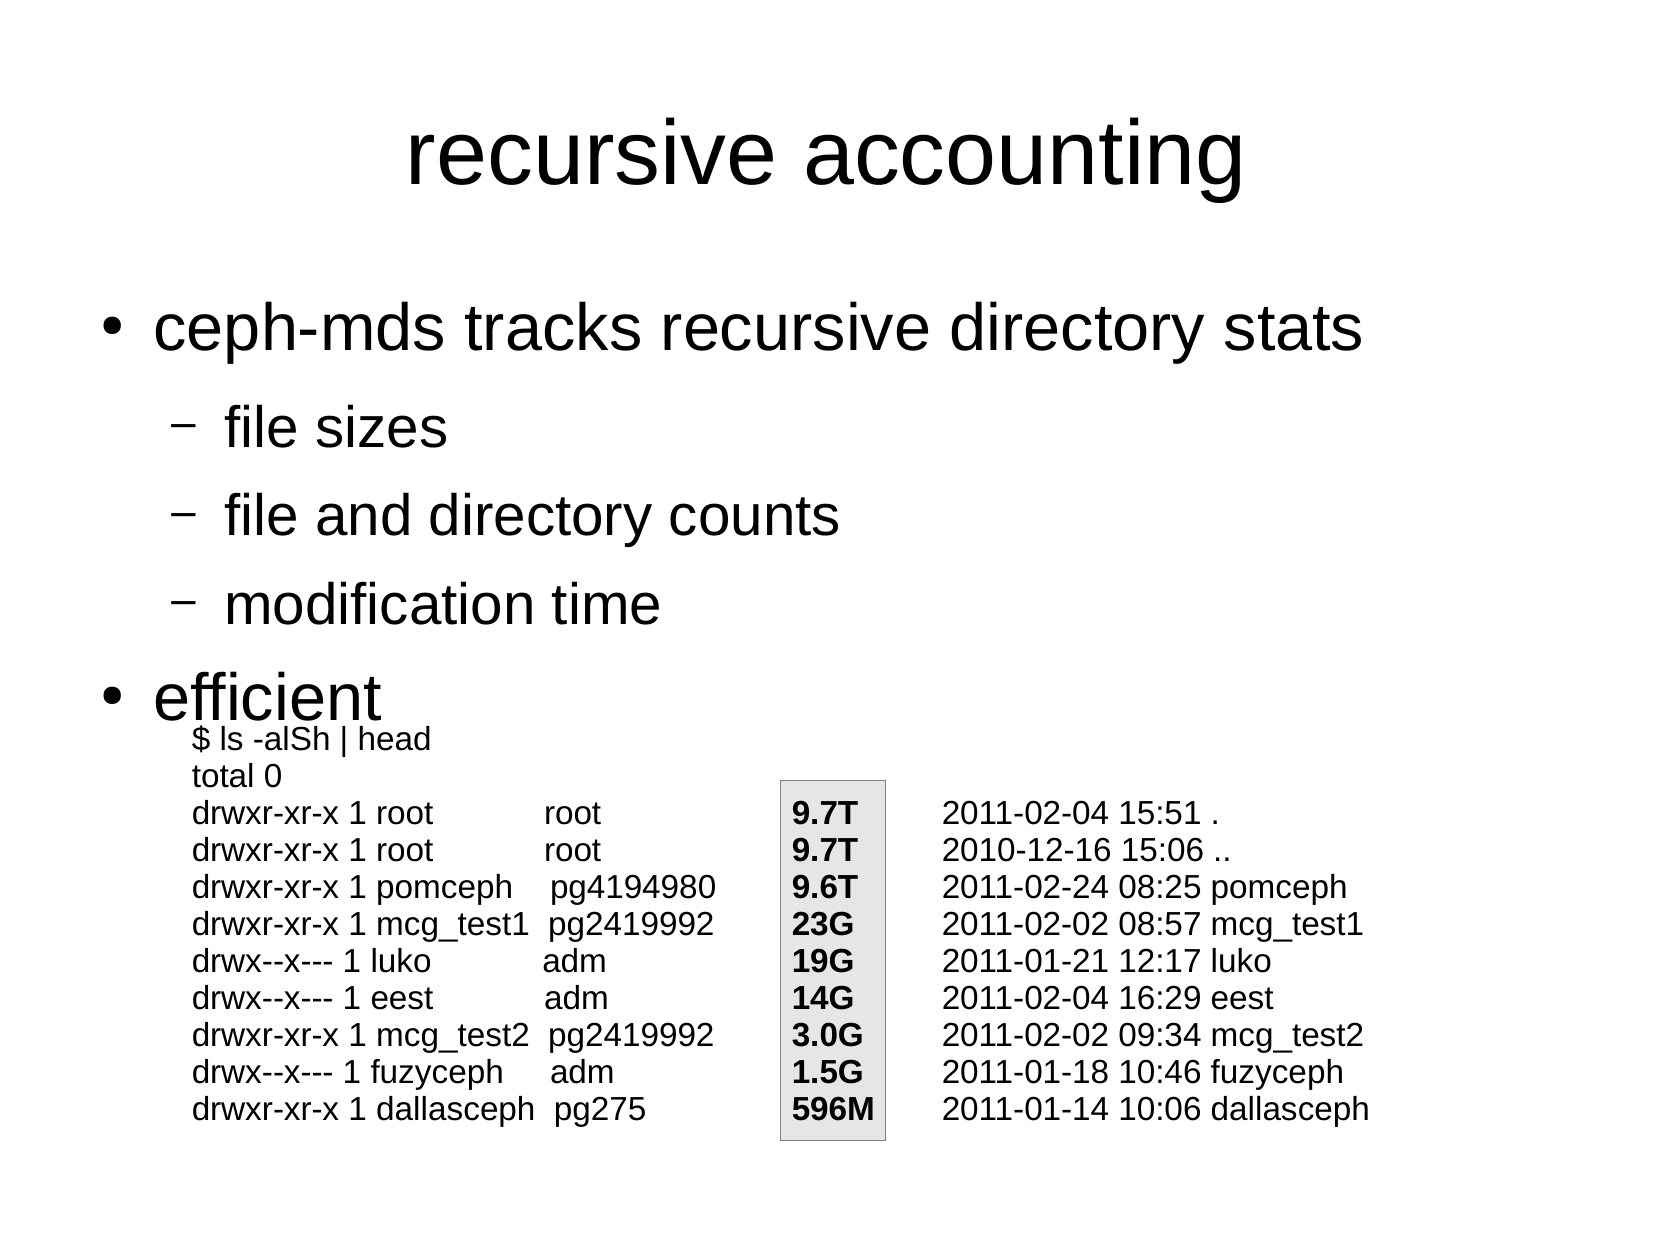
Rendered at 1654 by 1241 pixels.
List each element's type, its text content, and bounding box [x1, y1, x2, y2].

text_box $ ls -alSh | head total 0 drwxr-xr-x 1 root root 9.7T 2011-02-04 15:51 . drwxr-xr-x 1 root root 9.7T 2010-12-16 15:06 .. drwxr-xr-x 1 pomceph pg4194980 9.6T 2011-02-24 08:25 pomceph drwxr-xr-x 1 mcg_test1 pg2419992 23G 2011-02-02 08:57 mcg_test1 drwx--x--- 1 luko adm 19G 2011-01-21 12:17 luko drwx--x--- 1 eest adm 14G 2011-02-04 16:29 eest drwxr-xr-x 1 mcg_test2 pg2419992 3.0G 2011-02-02 09:34 mcg_test2 drwx--x--- 1 fuzyceph adm 1.5G 2011-01-18 10:46 fuzyceph drwxr-xr-x 1 dallasceph pg275 596M 2011-01-14 10:06 dallasceph [177, 712, 1654, 1183]
list ceph-mds tracks recursive directory stats file sizes file and directory counts modification time efficient [82, 290, 1571, 681]
title recursive accounting [82, 49, 1571, 257]
